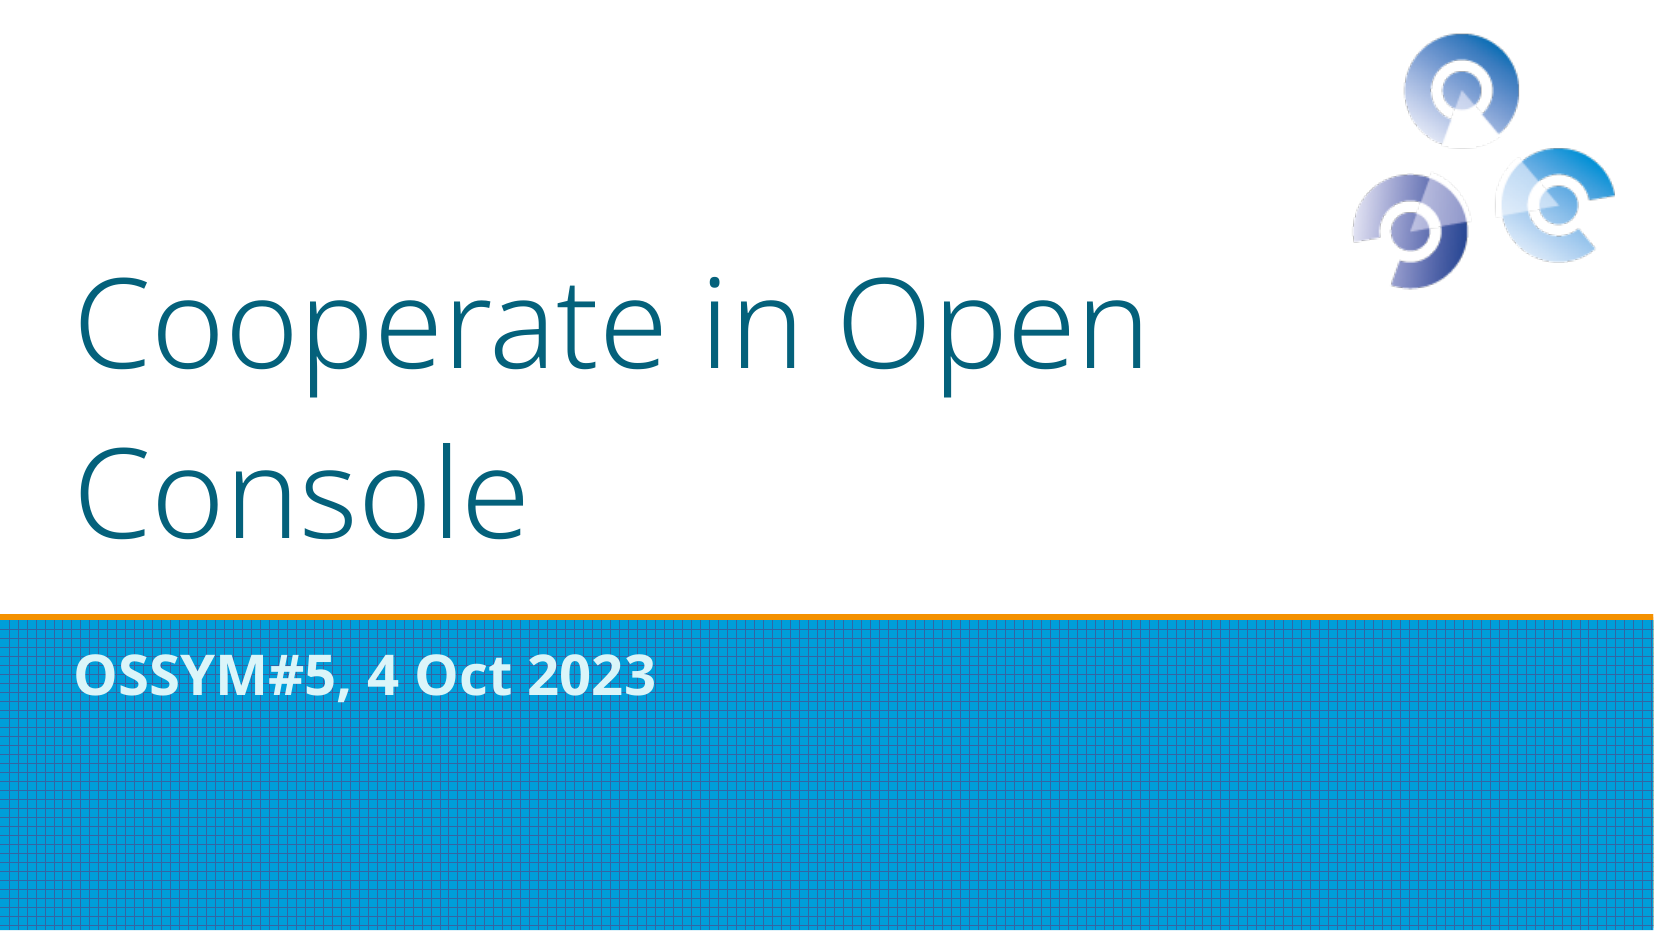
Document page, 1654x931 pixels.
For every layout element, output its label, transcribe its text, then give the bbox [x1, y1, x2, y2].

title Cooperate in Open Console [73, 44, 1551, 576]
subtitle OSSYM#5, 4 Oct 2023 [73, 634, 1551, 827]
picture [1343, 28, 1626, 299]
